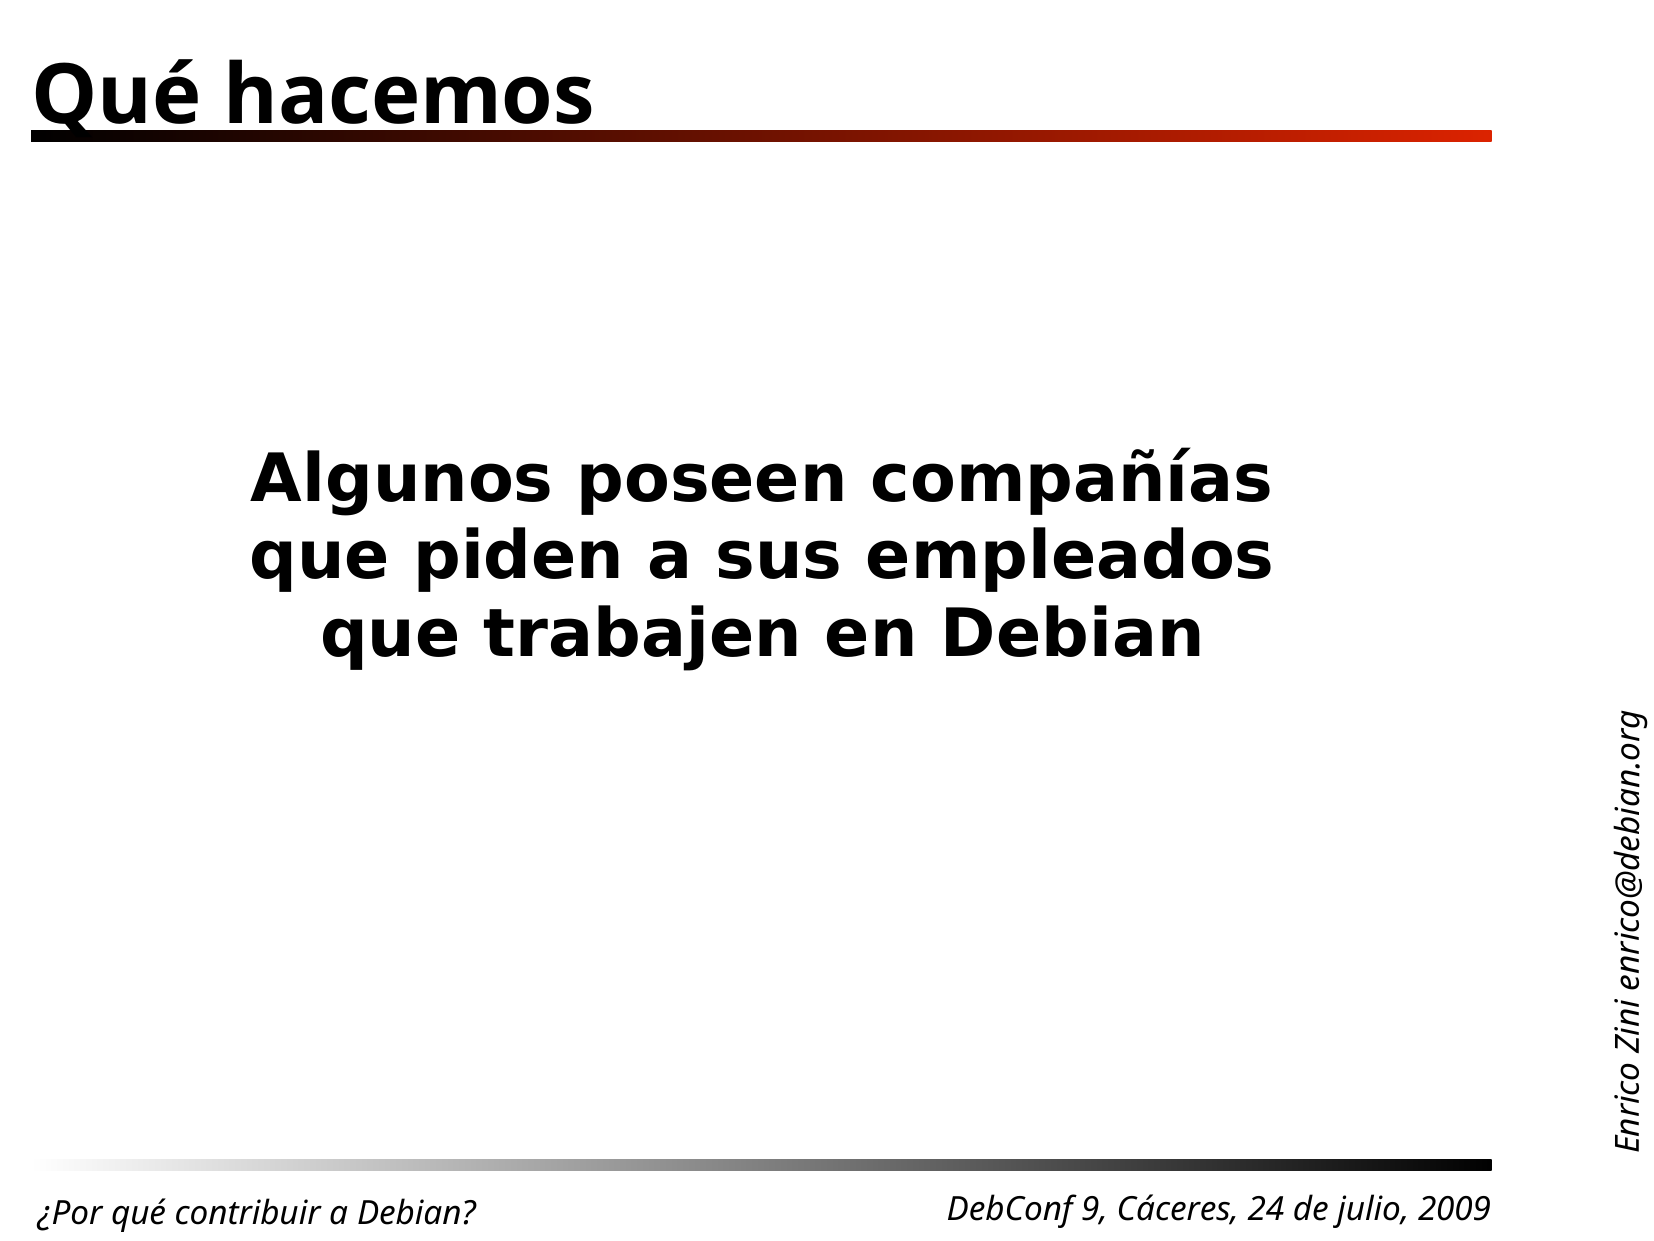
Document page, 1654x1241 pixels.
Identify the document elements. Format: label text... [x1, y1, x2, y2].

text_box Qué hacemos [31, 34, 1438, 168]
text_box Algunos poseen compañías que piden a sus empleados que trabajen en Debian [30, 439, 1495, 673]
